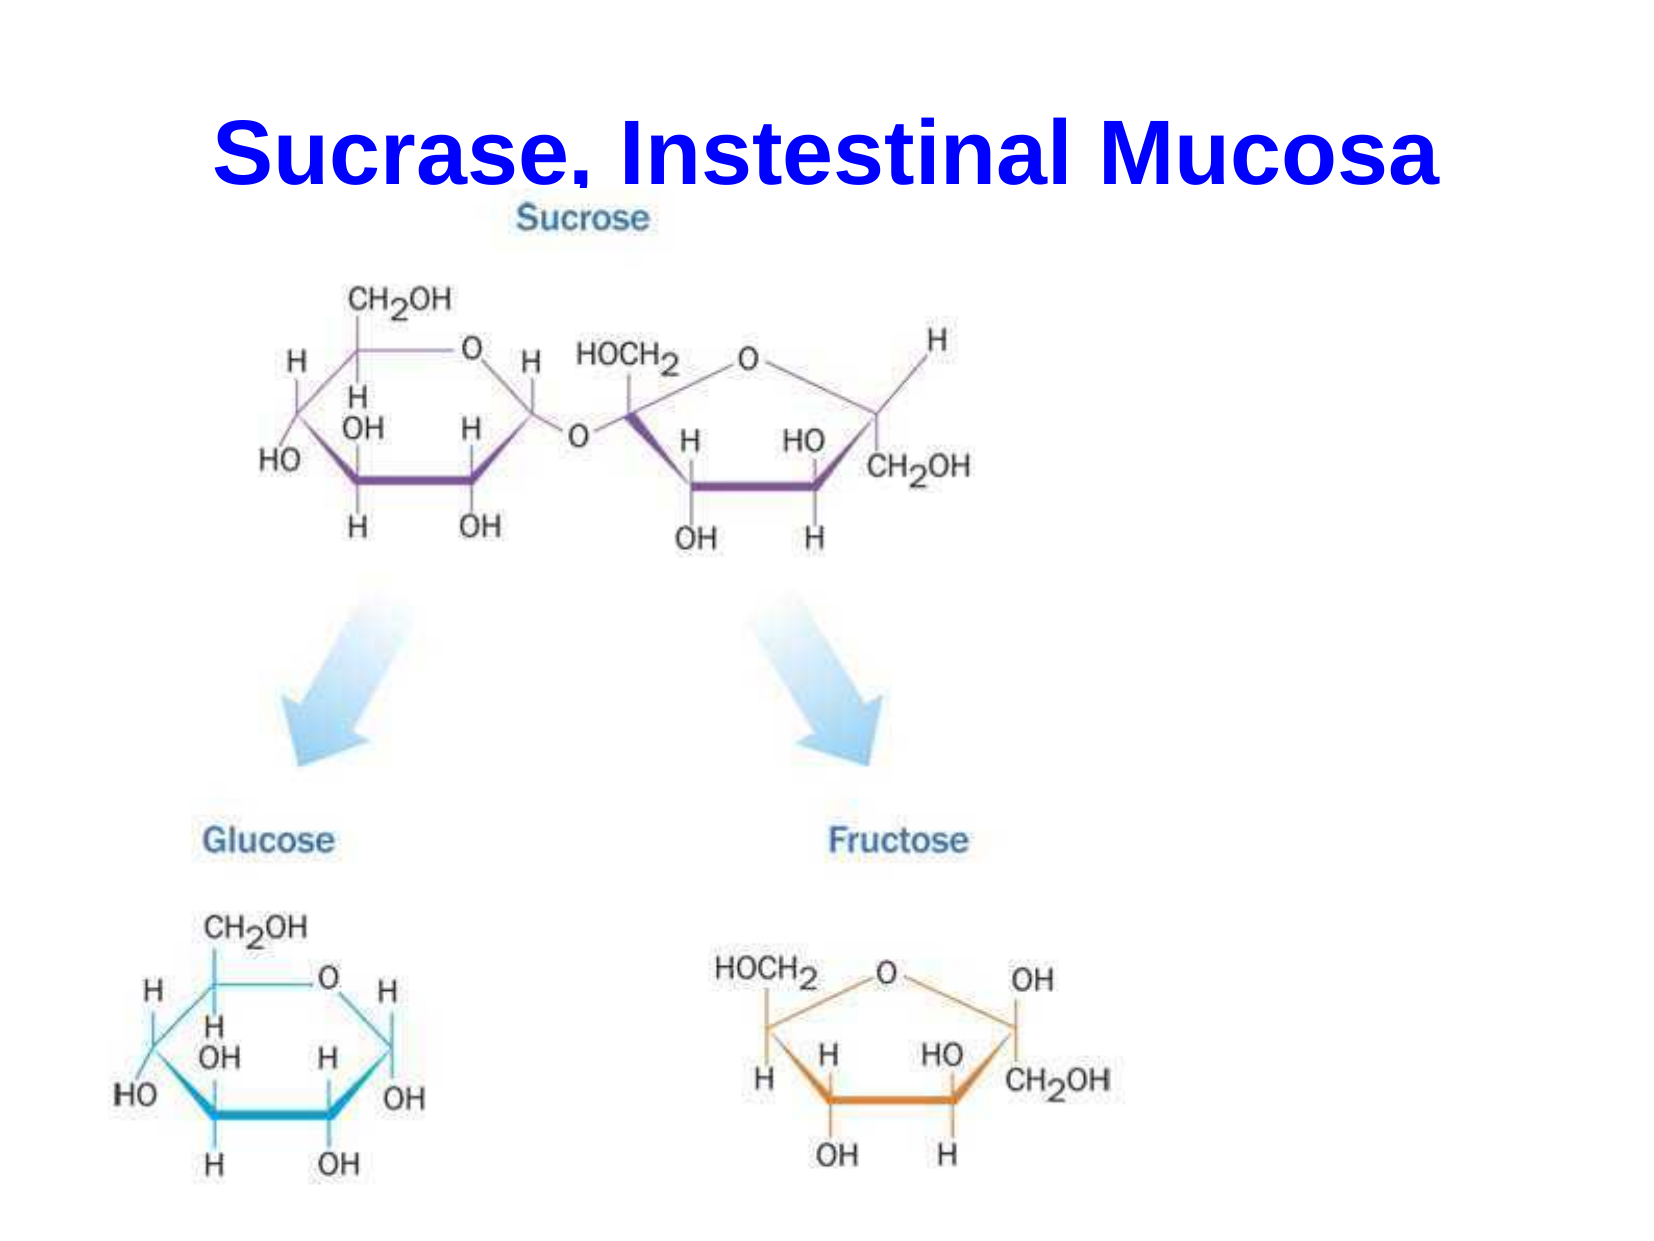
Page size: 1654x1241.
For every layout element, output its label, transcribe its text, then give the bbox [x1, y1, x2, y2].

title Sucrase, Instestinal Mucosa [82, 49, 1571, 257]
picture [92, 188, 1134, 1193]
